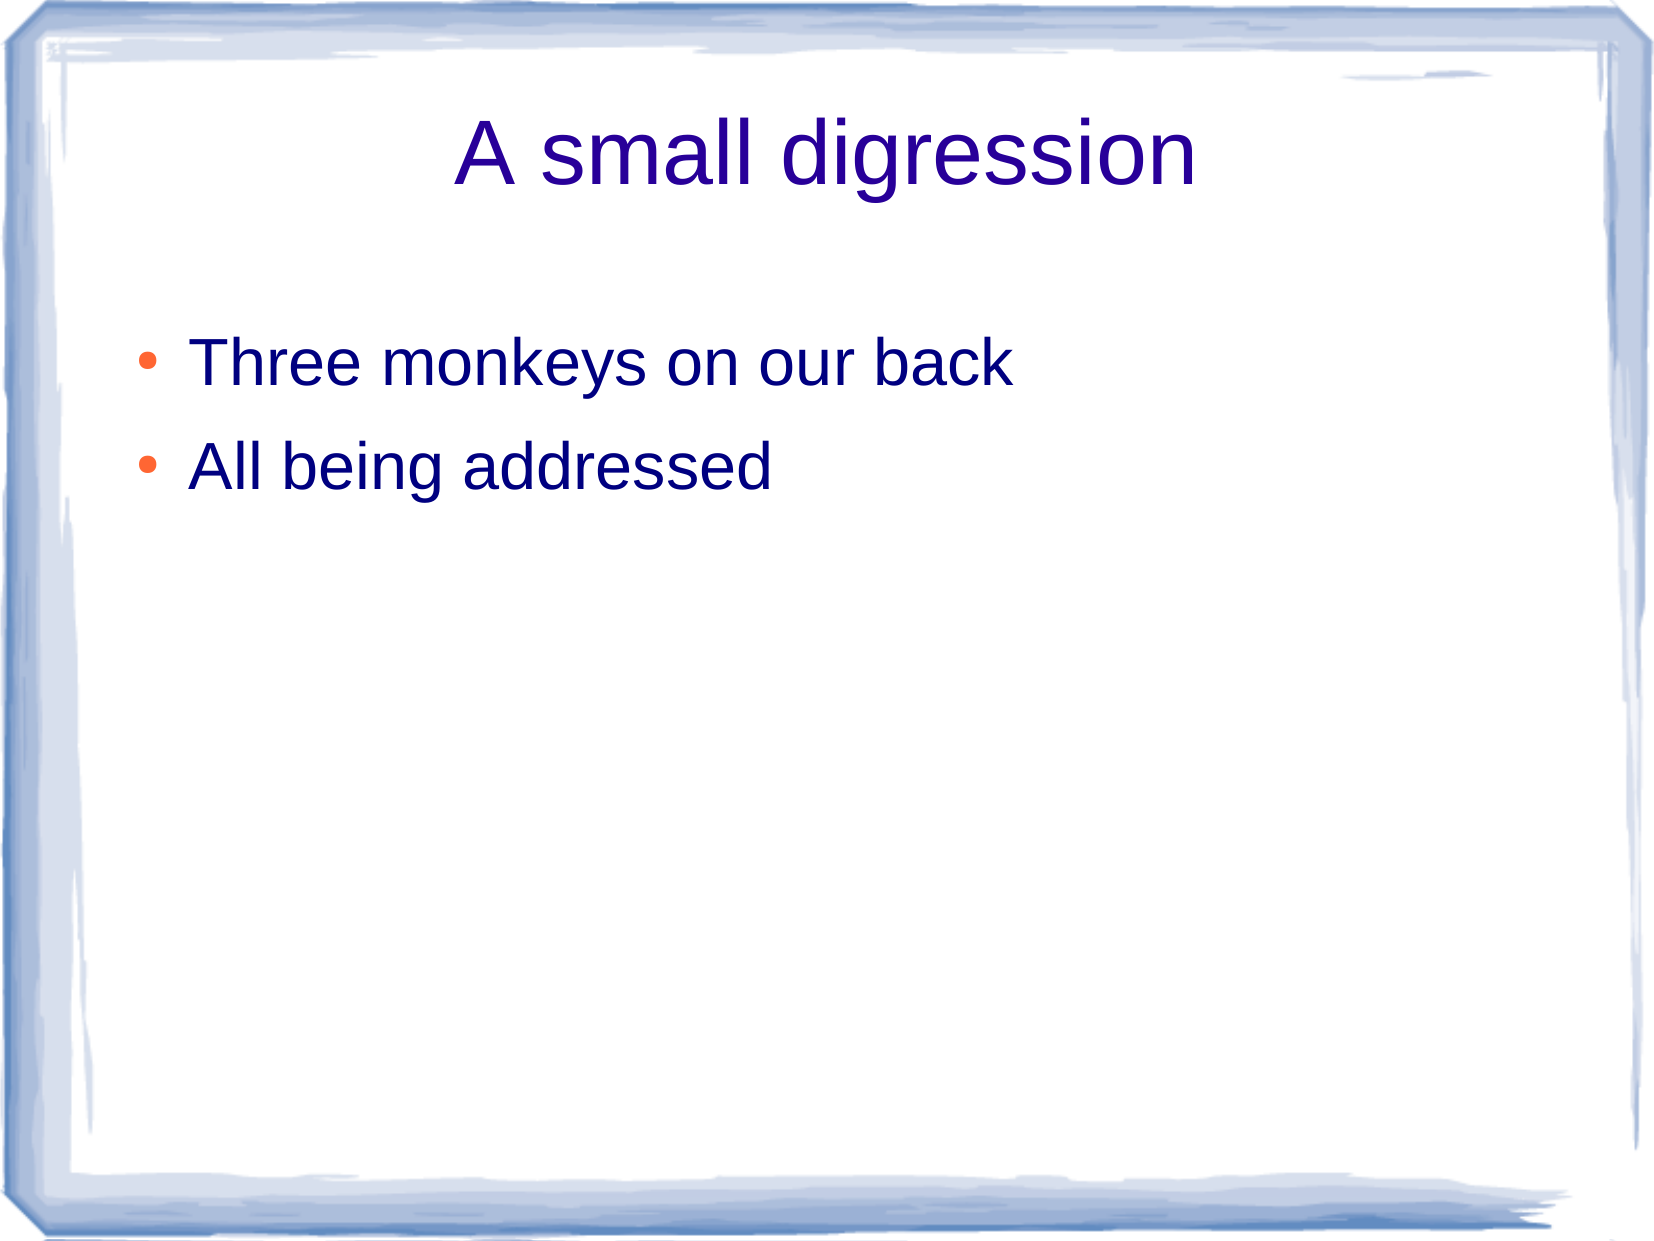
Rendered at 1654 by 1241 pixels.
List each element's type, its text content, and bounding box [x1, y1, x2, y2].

title A small digression [82, 56, 1571, 250]
list Three monkeys on our back All being addressed [118, 324, 1571, 990]
picture [0, 0, 1654, 1241]
